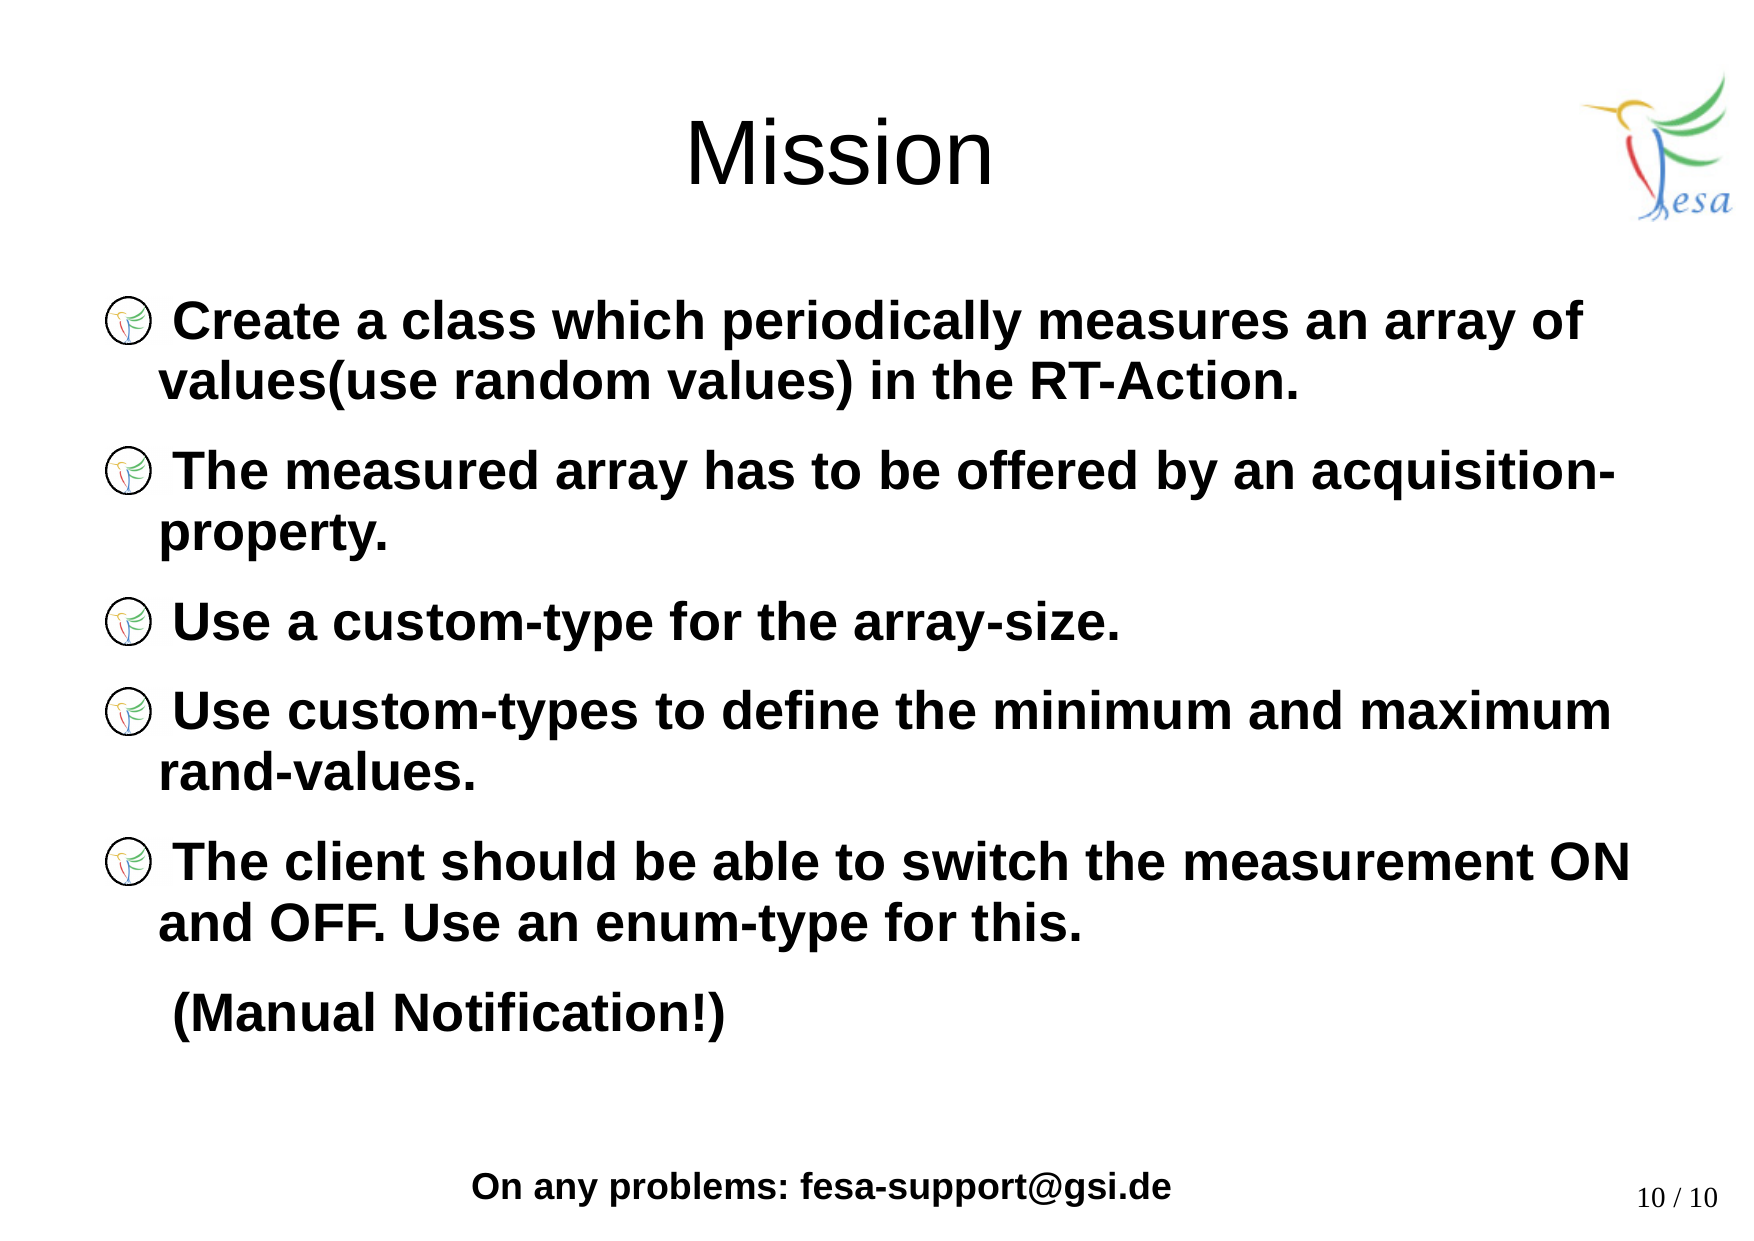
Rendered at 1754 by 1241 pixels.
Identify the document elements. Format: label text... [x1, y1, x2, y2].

title Mission [90, 56, 1590, 250]
list Create a class which periodically measures an array of values(use random values) in the RT-Action. The measured array has to be offered by an acquisition-property. Use a custom-type for the array-size. Use custom-types to define the minimum and maximum rand-values. The client should be able to switch the measurement ON and OFF. Use an enum-type for this. (Manual Notification!) [87, 290, 1636, 1201]
picture [1590, 64, 1736, 222]
text_box On any problems: fesa-support@gsi.de [456, 1157, 1188, 1215]
